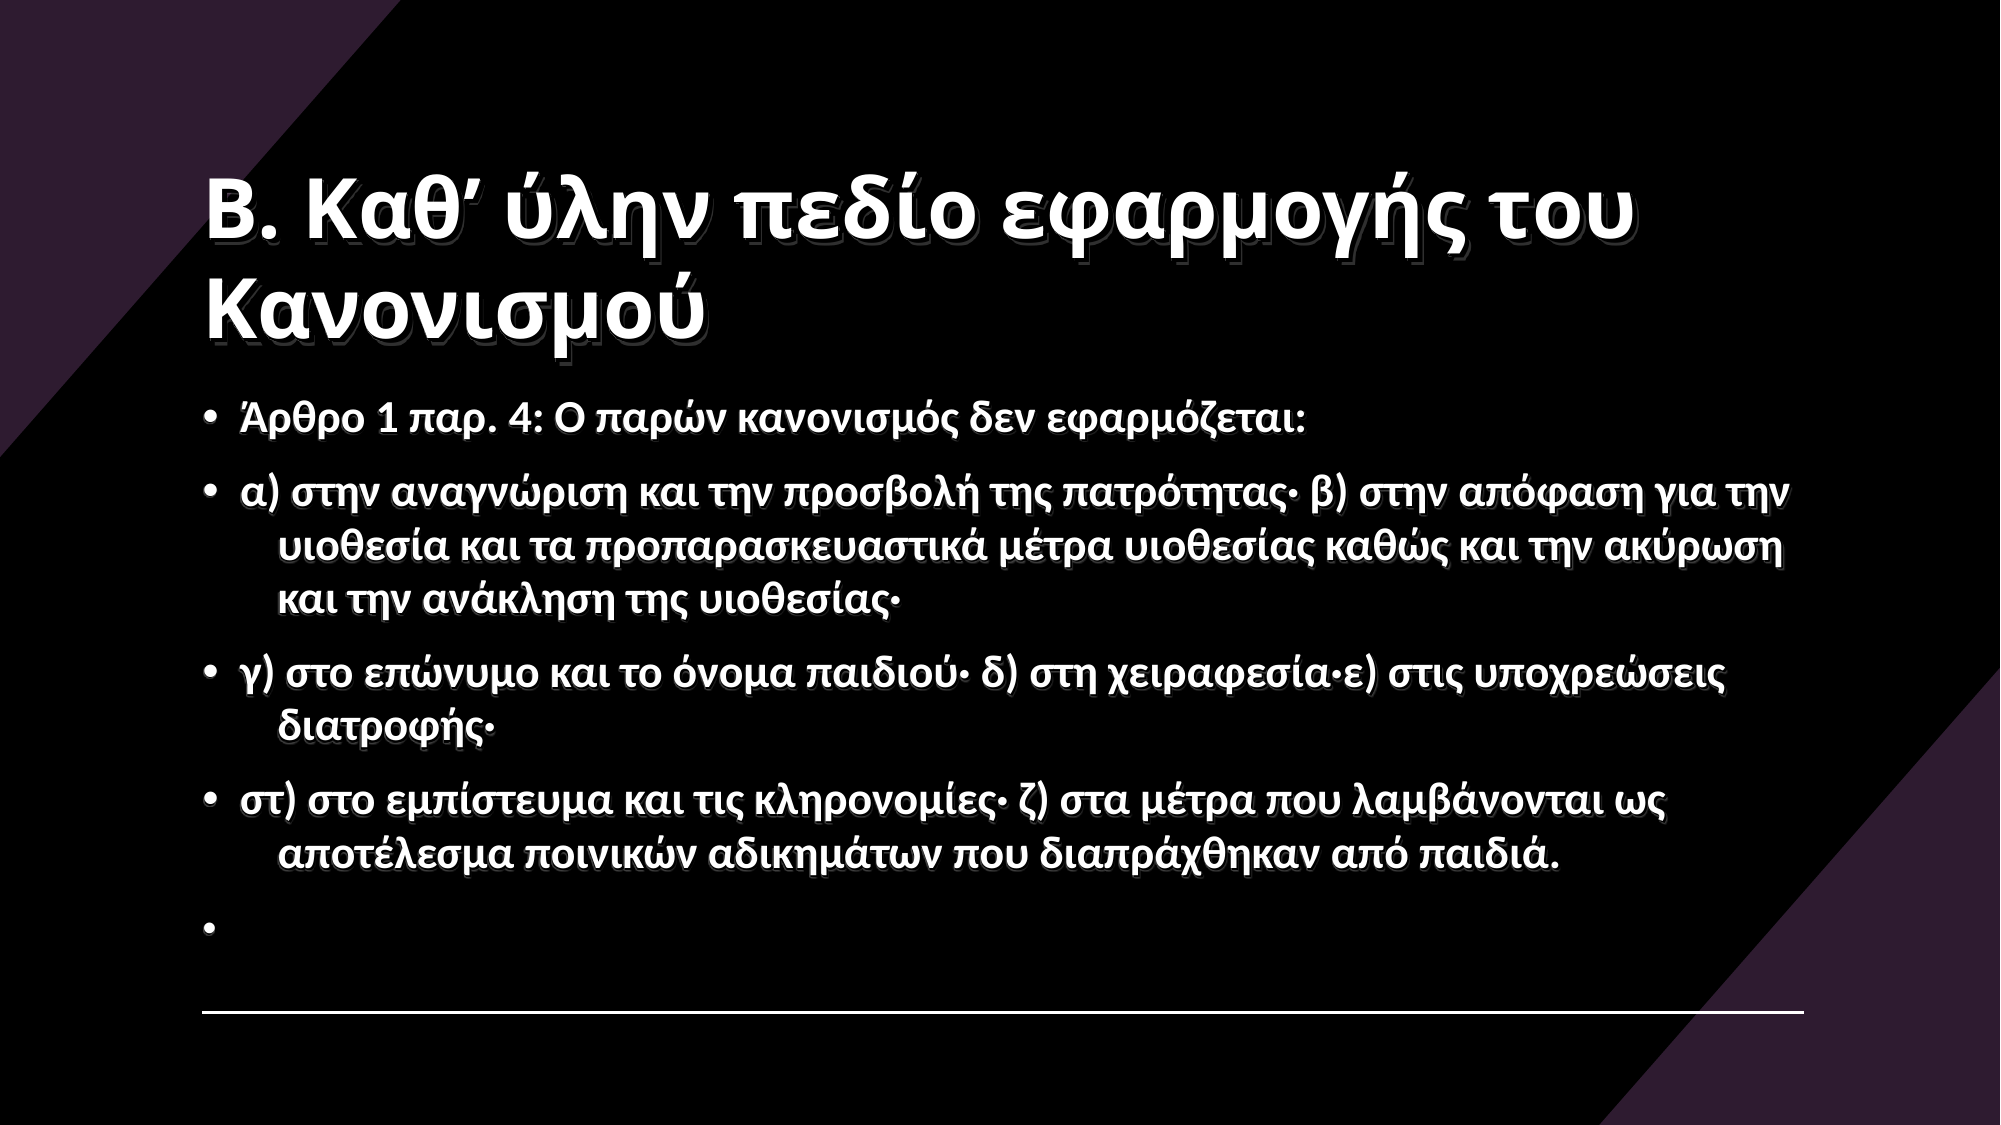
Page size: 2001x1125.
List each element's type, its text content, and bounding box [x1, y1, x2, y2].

list Άρθρο 1 παρ. 4: Ο παρών κανονισμός δεν εφαρμόζεται: α) στην αναγνώριση και την προσβολή της πατρότητας· β) στην απόφαση για την υιοθεσία και τα προπαρασκευαστικά μέτρα υιοθεσίας καθώς και την ακύρωση και την ανάκληση της υιοθεσίας· γ) στο επώνυμο και το όνομα παιδιού· δ) στη χειραφεσία·ε) στις υποχρεώσεις διατροφής· στ) στο εμπίστευμα και τις κληρονομίες· ζ) στα μέτρα που λαμβάνονται ως αποτέλεσμα ποινικών αδικημάτων που διαπράχθηκαν από παιδιά. [187, 382, 1813, 968]
title Β. Καθ’ ύλην πεδίο εφαρμογής του Κανονισμού [187, 143, 1813, 367]
